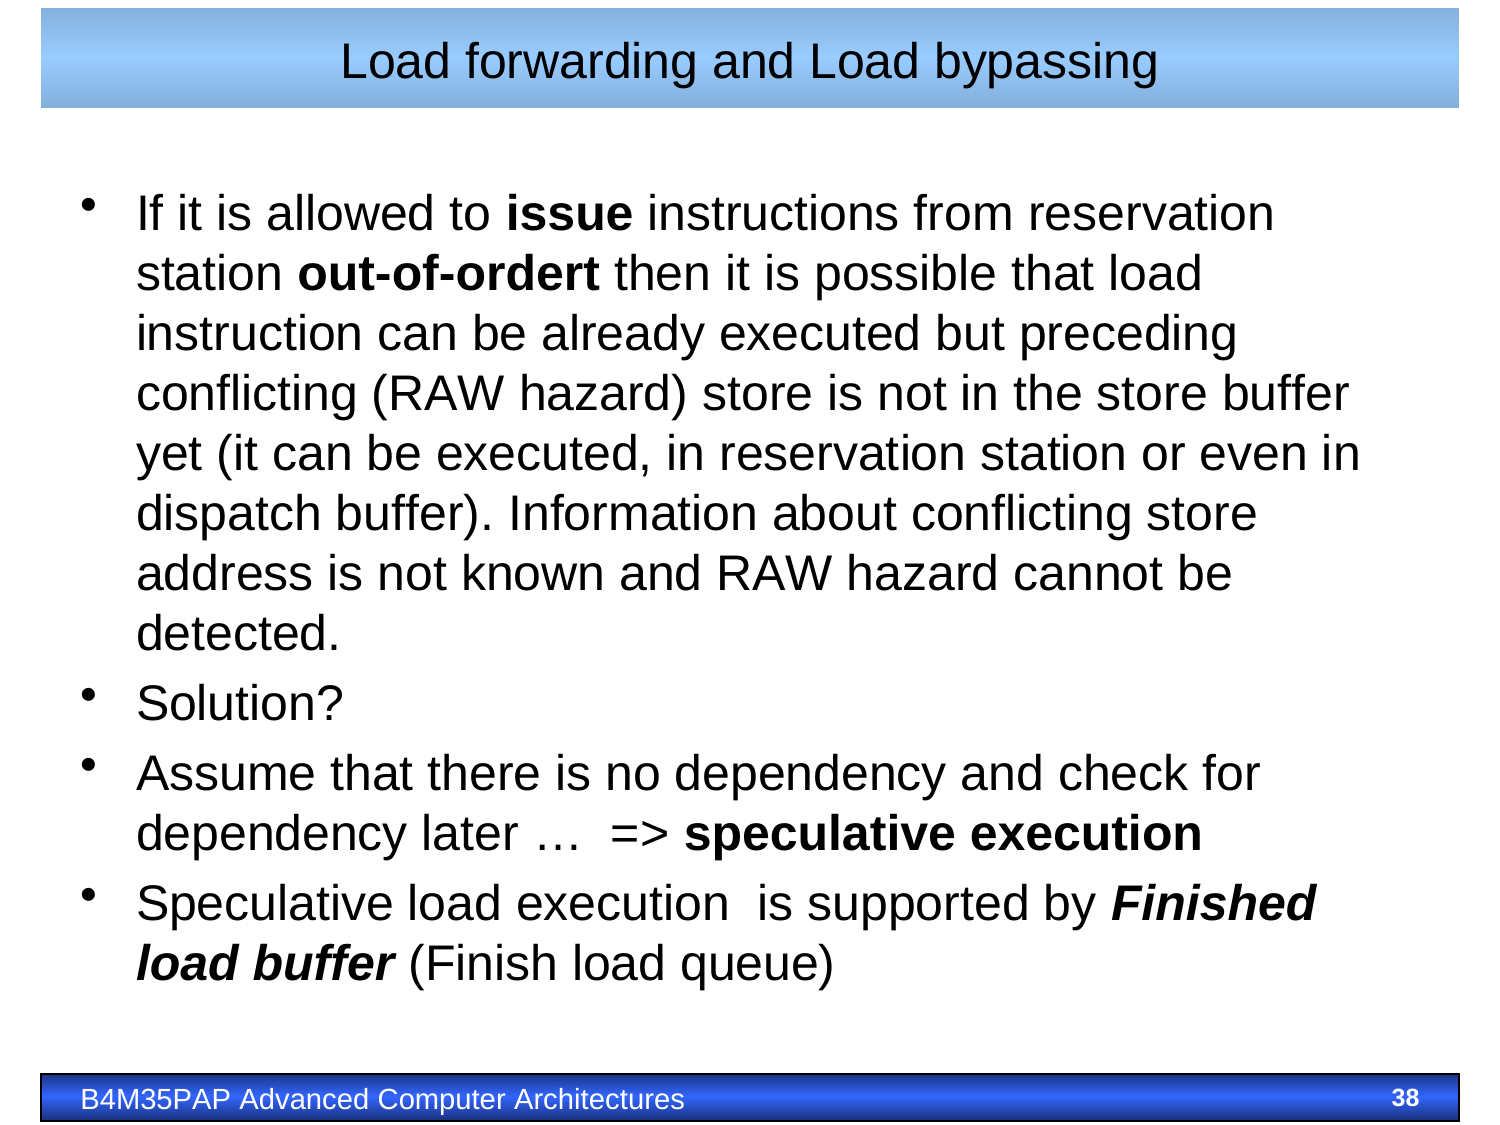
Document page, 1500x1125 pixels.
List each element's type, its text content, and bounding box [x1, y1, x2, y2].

title Load forwarding and Load bypassing [41, 8, 1459, 108]
list If it is allowed to issue instructions from reservation station out-of-ordert then it is possible that load instruction can be already executed but preceding conflicting (RAW hazard) store is not in the store buffer yet (it can be executed, in reservation station or even in dispatch buffer). Information about conflicting store address is not known and RAW hazard cannot be detected. Solution? Assume that there is no dependency and check for dependency later … => speculative execution Speculative load execution is supported by Finished load buffer (Finish load queue) [64, 172, 1436, 1000]
